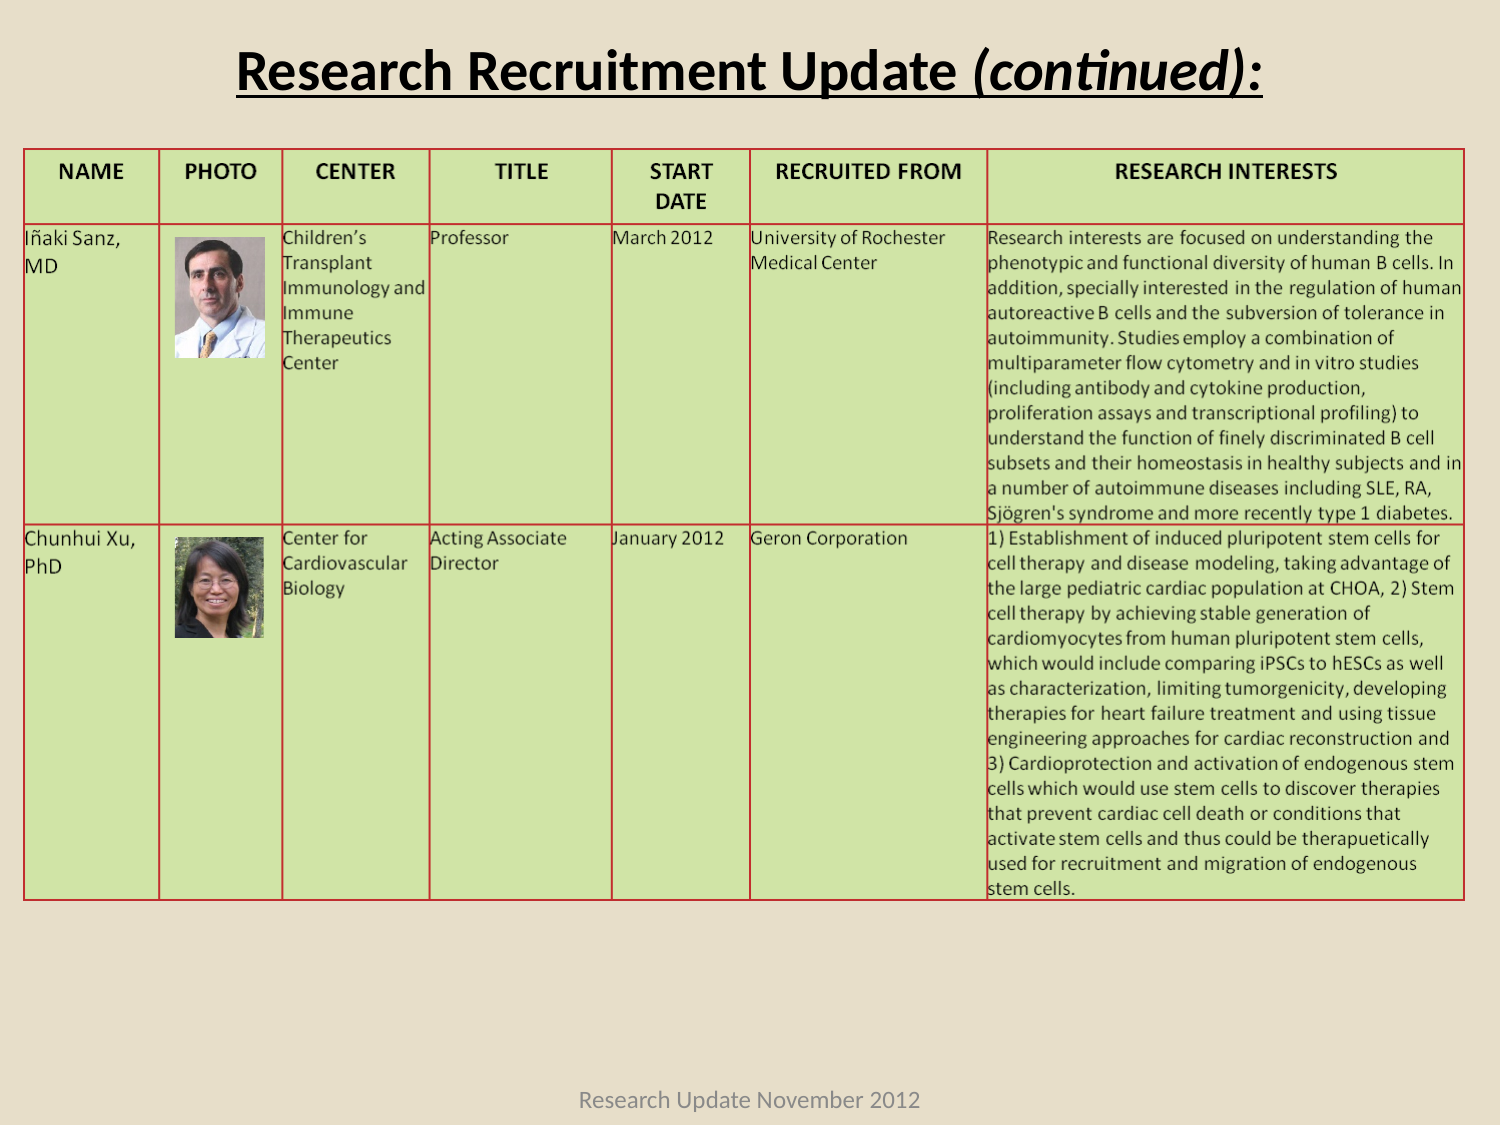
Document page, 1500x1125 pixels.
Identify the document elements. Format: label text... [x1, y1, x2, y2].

text_box Research Update November 2012 [512, 1072, 988, 1125]
picture [12, 138, 1476, 912]
text_box Research Recruitment Update (continued): [50, 24, 1463, 113]
